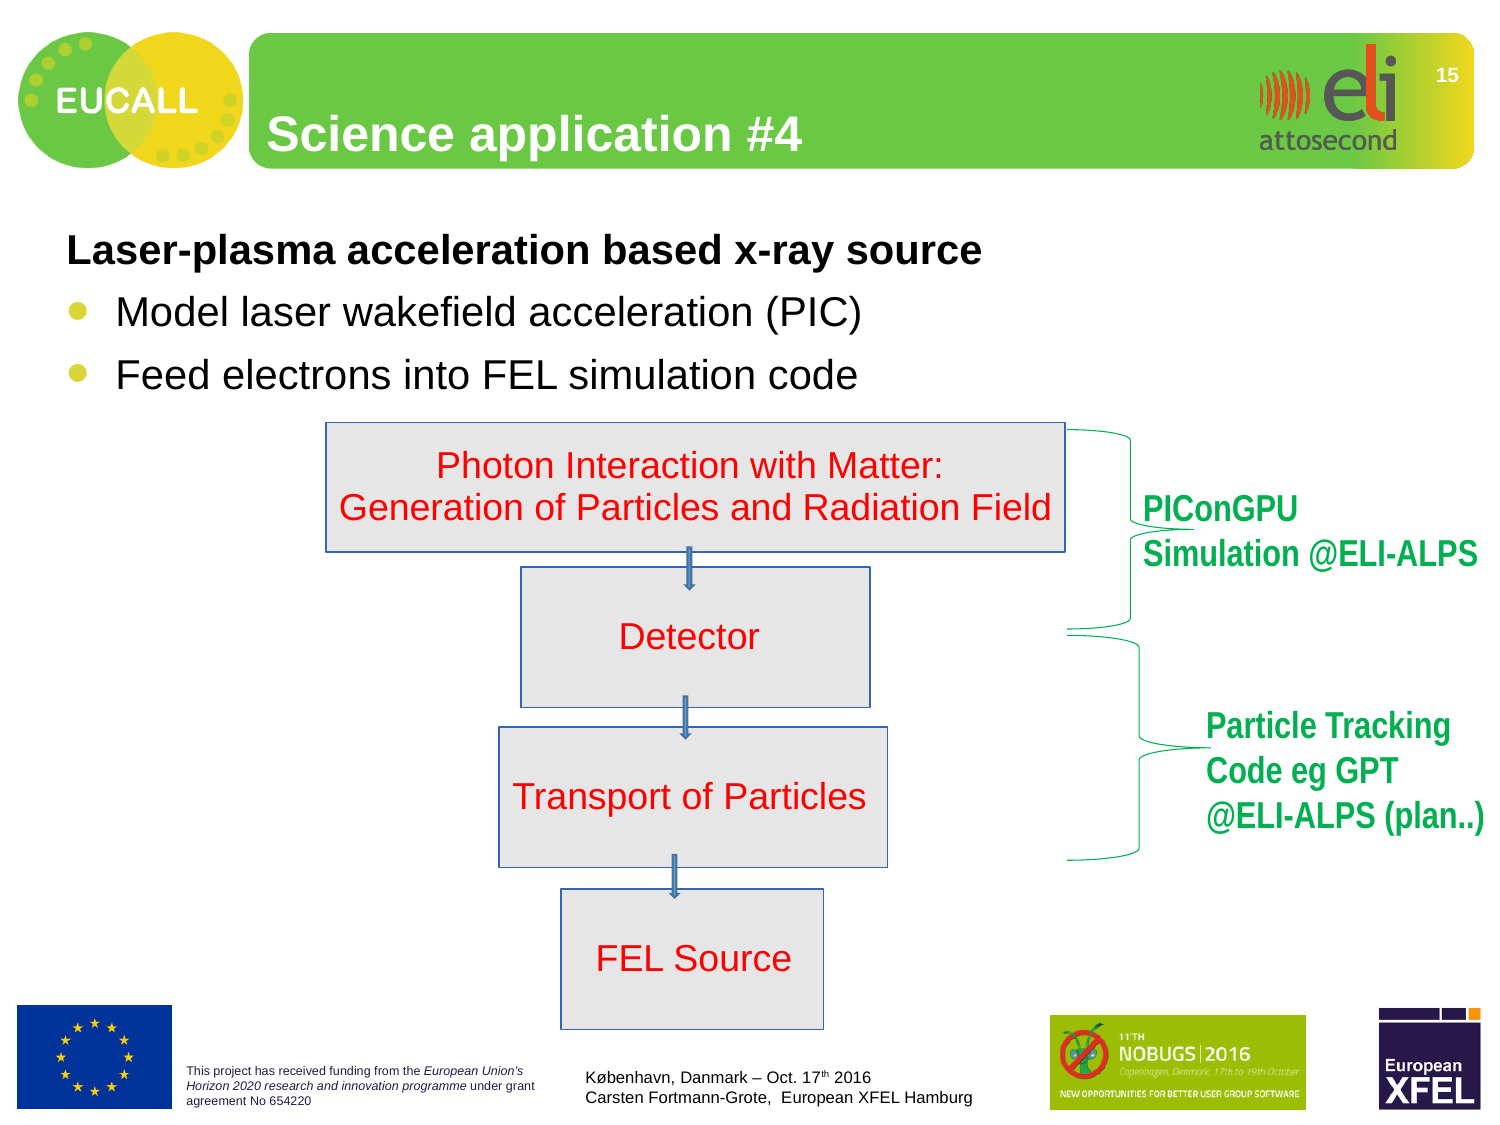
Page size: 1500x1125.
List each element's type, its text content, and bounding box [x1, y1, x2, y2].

text_box [681, 696, 690, 739]
text_box Detector [520, 566, 871, 708]
text_box Particle Tracking Code eg GPT @ELI-ALPS (plan..) [1191, 693, 1500, 889]
text_box Photon Interaction with Matter: Generation of Particles and Radiation Field [325, 422, 1066, 552]
title Science application #4 [266, 49, 1482, 162]
text_box Transport of Particles [498, 727, 888, 868]
picture [18, 32, 243, 168]
text_box FEL Source [560, 889, 824, 1030]
text_box [685, 547, 694, 590]
list Laser-plasma acceleration based x-ray source Model laser wakefield acceleration (PIC) Feed electrons into FEL simulation code [66, 222, 1375, 482]
picture [1376, 1005, 1483, 1112]
text_box PIConGPU Simulation @ELI-ALPS [1128, 476, 1494, 582]
picture [1050, 1015, 1306, 1110]
text_box [670, 855, 679, 898]
picture [1260, 44, 1396, 150]
picture [17, 1005, 172, 1109]
